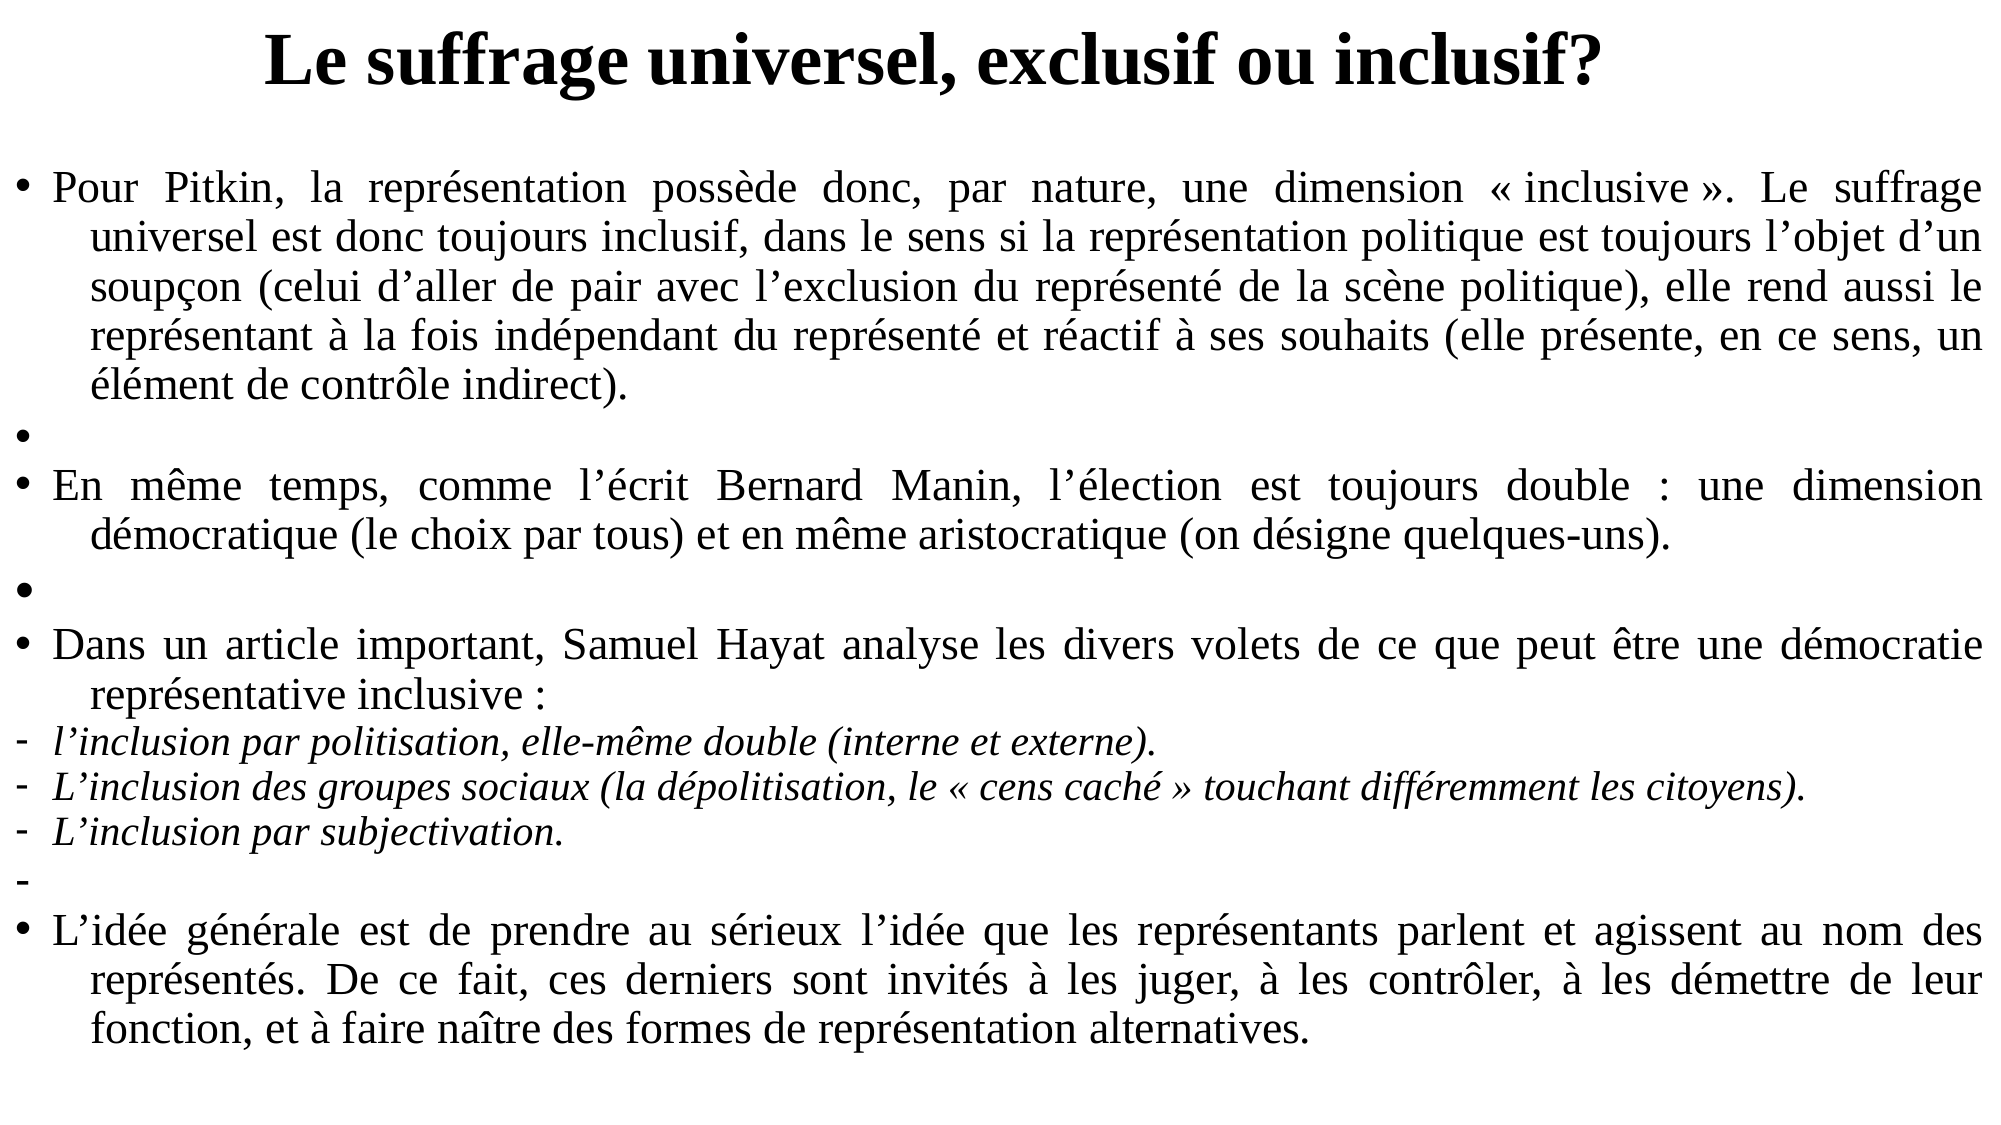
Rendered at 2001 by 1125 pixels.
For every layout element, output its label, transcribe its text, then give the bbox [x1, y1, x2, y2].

list Pour Pitkin, la représentation possède donc, par nature, une dimension « inclusive ». Le suffrage universel est donc toujours inclusif, dans le sens si la représentation politique est toujours l’objet d’un soupçon (celui d’aller de pair avec l’exclusion du représenté de la scène politique), elle rend aussi le représentant à la fois indépendant du représenté et réactif à ses souhaits (elle présente, en ce sens, un élément de contrôle indirect). En même temps, comme l’écrit Bernard Manin, l’élection est toujours double : une dimension démocratique (le choix par tous) et en même aristocratique (on désigne quelques-uns). Dans un article important, Samuel Hayat analyse les divers volets de ce que peut être une démocratie représentative inclusive : l’inclusion par politisation, elle-même double (interne et externe). L’inclusion des groupes sociaux (la dépolitisation, le « cens caché » touchant différemment les citoyens). L’inclusion par subjectivation. L’idée générale est de prendre au sérieux l’idée que les représentants parlent et agissent au nom des représentés. De ce fait, ces derniers sont invités à les juger, à les contrôler, à les démettre de leur fonction, et à faire naître des formes de représentation alternatives. [0, 155, 2000, 1125]
title Le suffrage universel, exclusif ou inclusif? [249, 0, 1750, 121]
